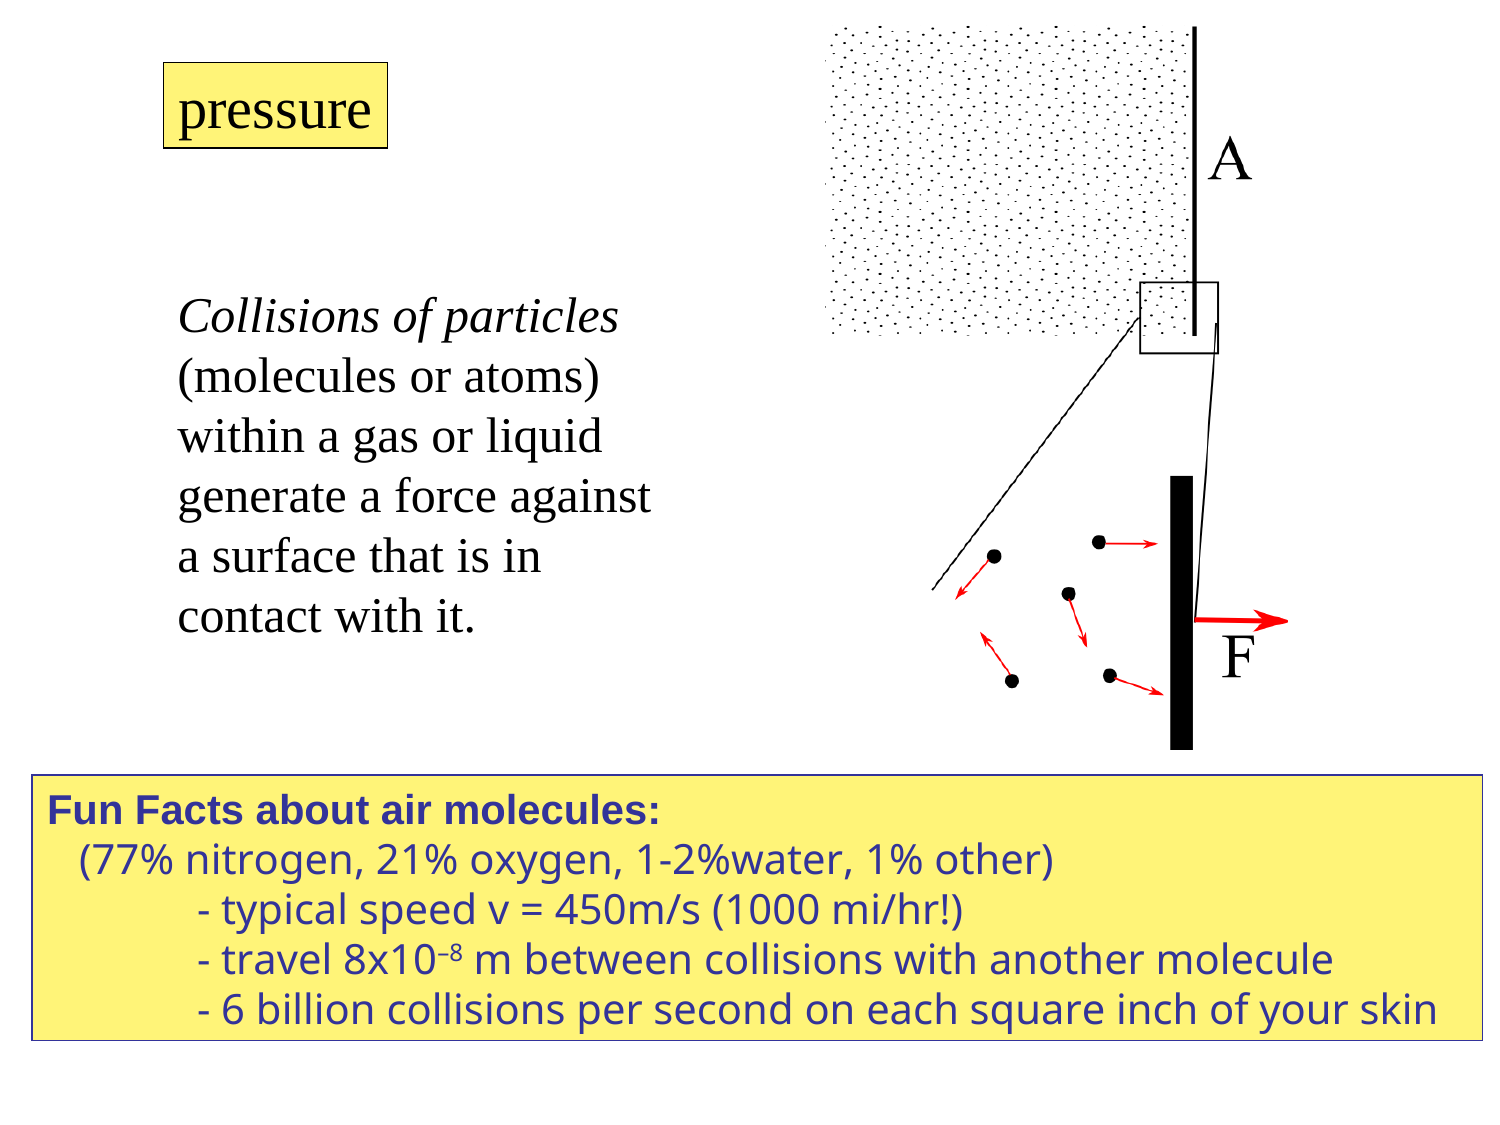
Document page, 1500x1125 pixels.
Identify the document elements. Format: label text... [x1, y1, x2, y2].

picture [825, 24, 1288, 750]
text_box Collisions of particles (molecules or atoms) within a gas or liquid generate a force against a surface that is in contact with it. [162, 274, 688, 651]
text_box Fun Facts about air molecules: (77% nitrogen, 21% oxygen, 1-2%water, 1% other) - typical speed v = 450m/s (1000 mi/hr!) - travel 8x10–8 m between collisions with another molecule - 6 billion collisions per second on each square inch of your skin [32, 774, 1483, 1041]
text_box pressure [163, 62, 388, 148]
